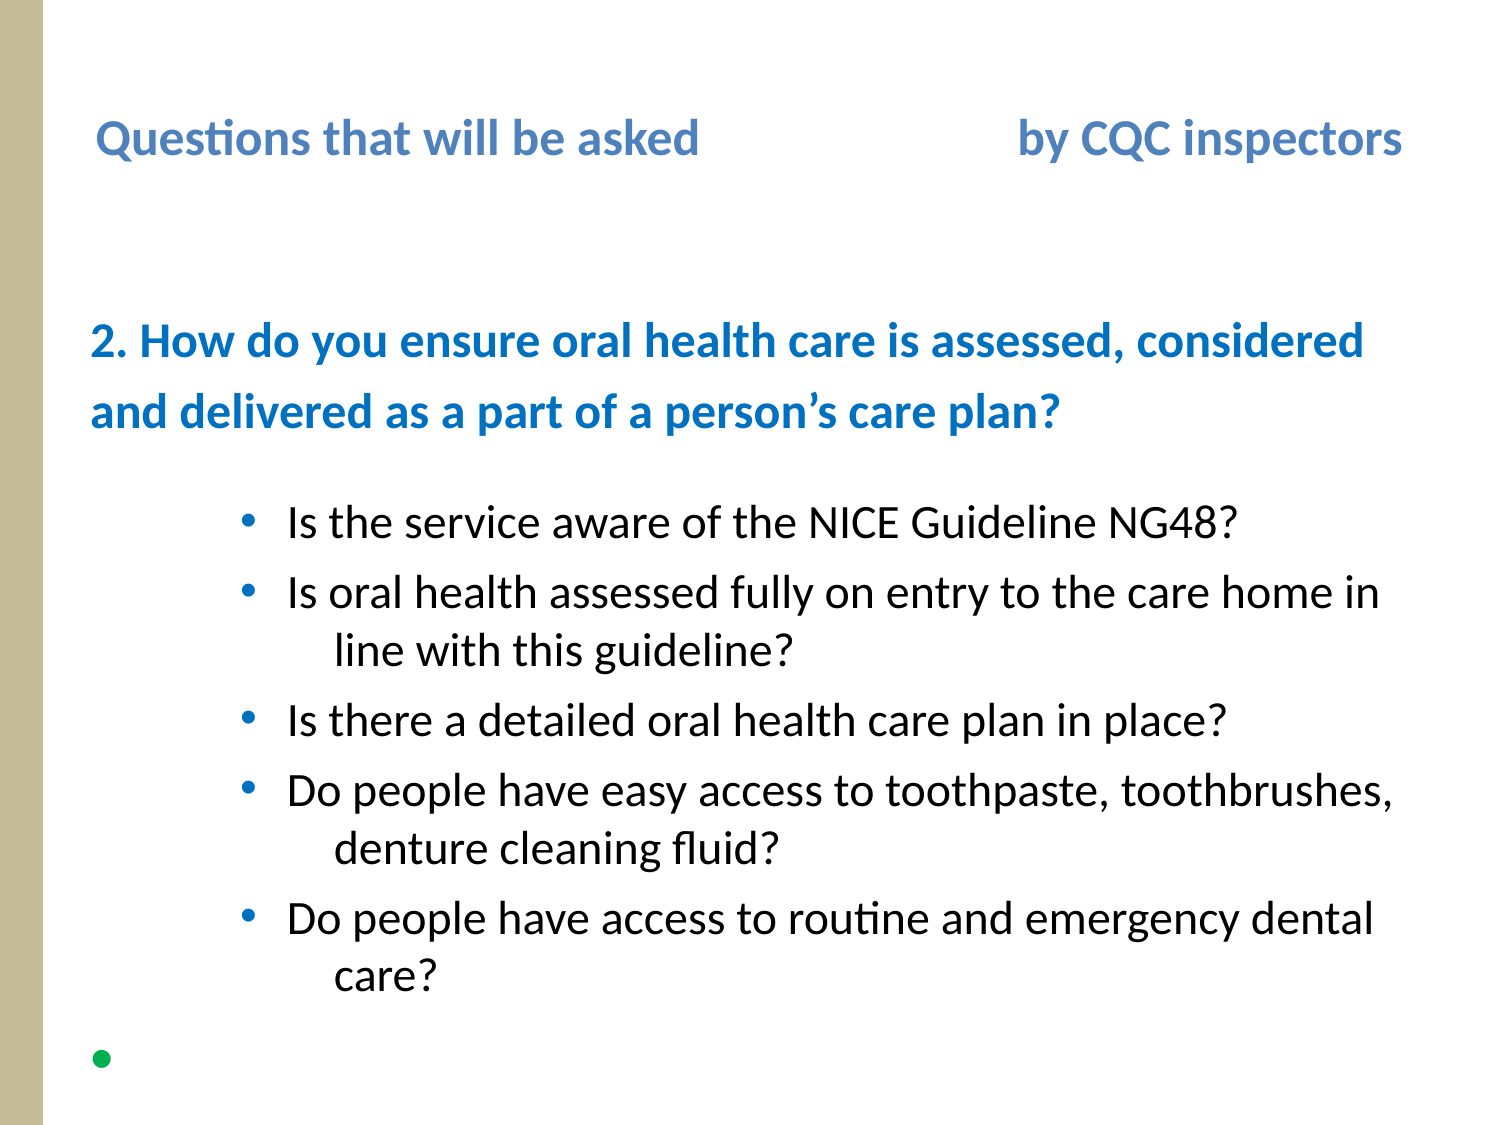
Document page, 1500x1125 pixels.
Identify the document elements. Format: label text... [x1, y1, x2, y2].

list 2. How do you ensure oral health care is assessed, considered and delivered as a part of a person’s care plan? Is the service aware of the NICE Guideline NG48? Is oral health assessed fully on entry to the care home in line with this guideline? Is there a detailed oral health care plan in place? Do people have easy access to toothpaste, toothbrushes, denture cleaning fluid? Do people have access to routine and emergency dental care? [75, 287, 1426, 1070]
text_box [0, 0, 41, 1125]
title Questions that will be asked by CQC inspectors [75, 75, 1426, 263]
